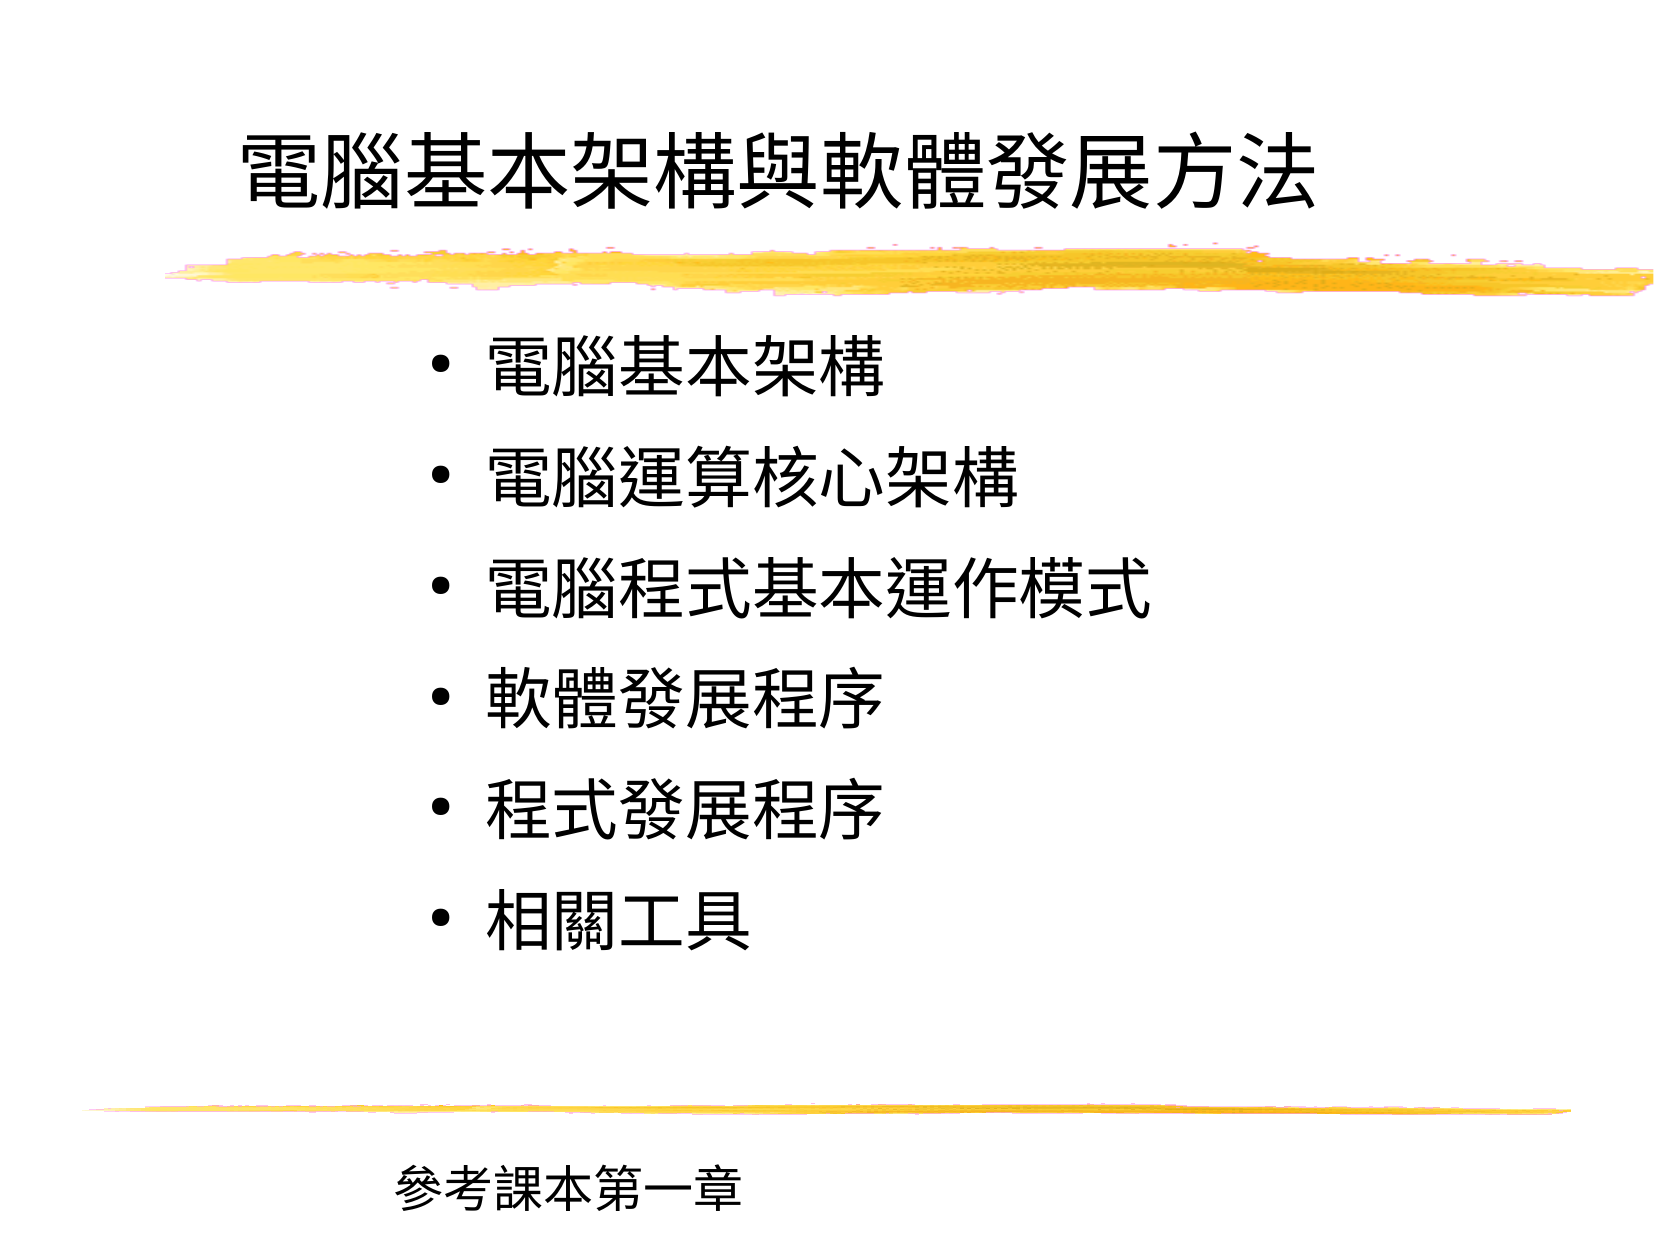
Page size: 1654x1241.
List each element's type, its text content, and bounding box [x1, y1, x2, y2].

picture [165, 237, 1654, 308]
text_box 參考課本第一章 [393, 1144, 744, 1198]
list 電腦基本架構 電腦運算核心架構 電腦程式基本運作模式 軟體發展程序 程式發展程序 相關工具 [414, 307, 1428, 1067]
title 電腦基本架構與軟體發展方法 [76, 12, 1482, 235]
picture [82, 1102, 1571, 1117]
